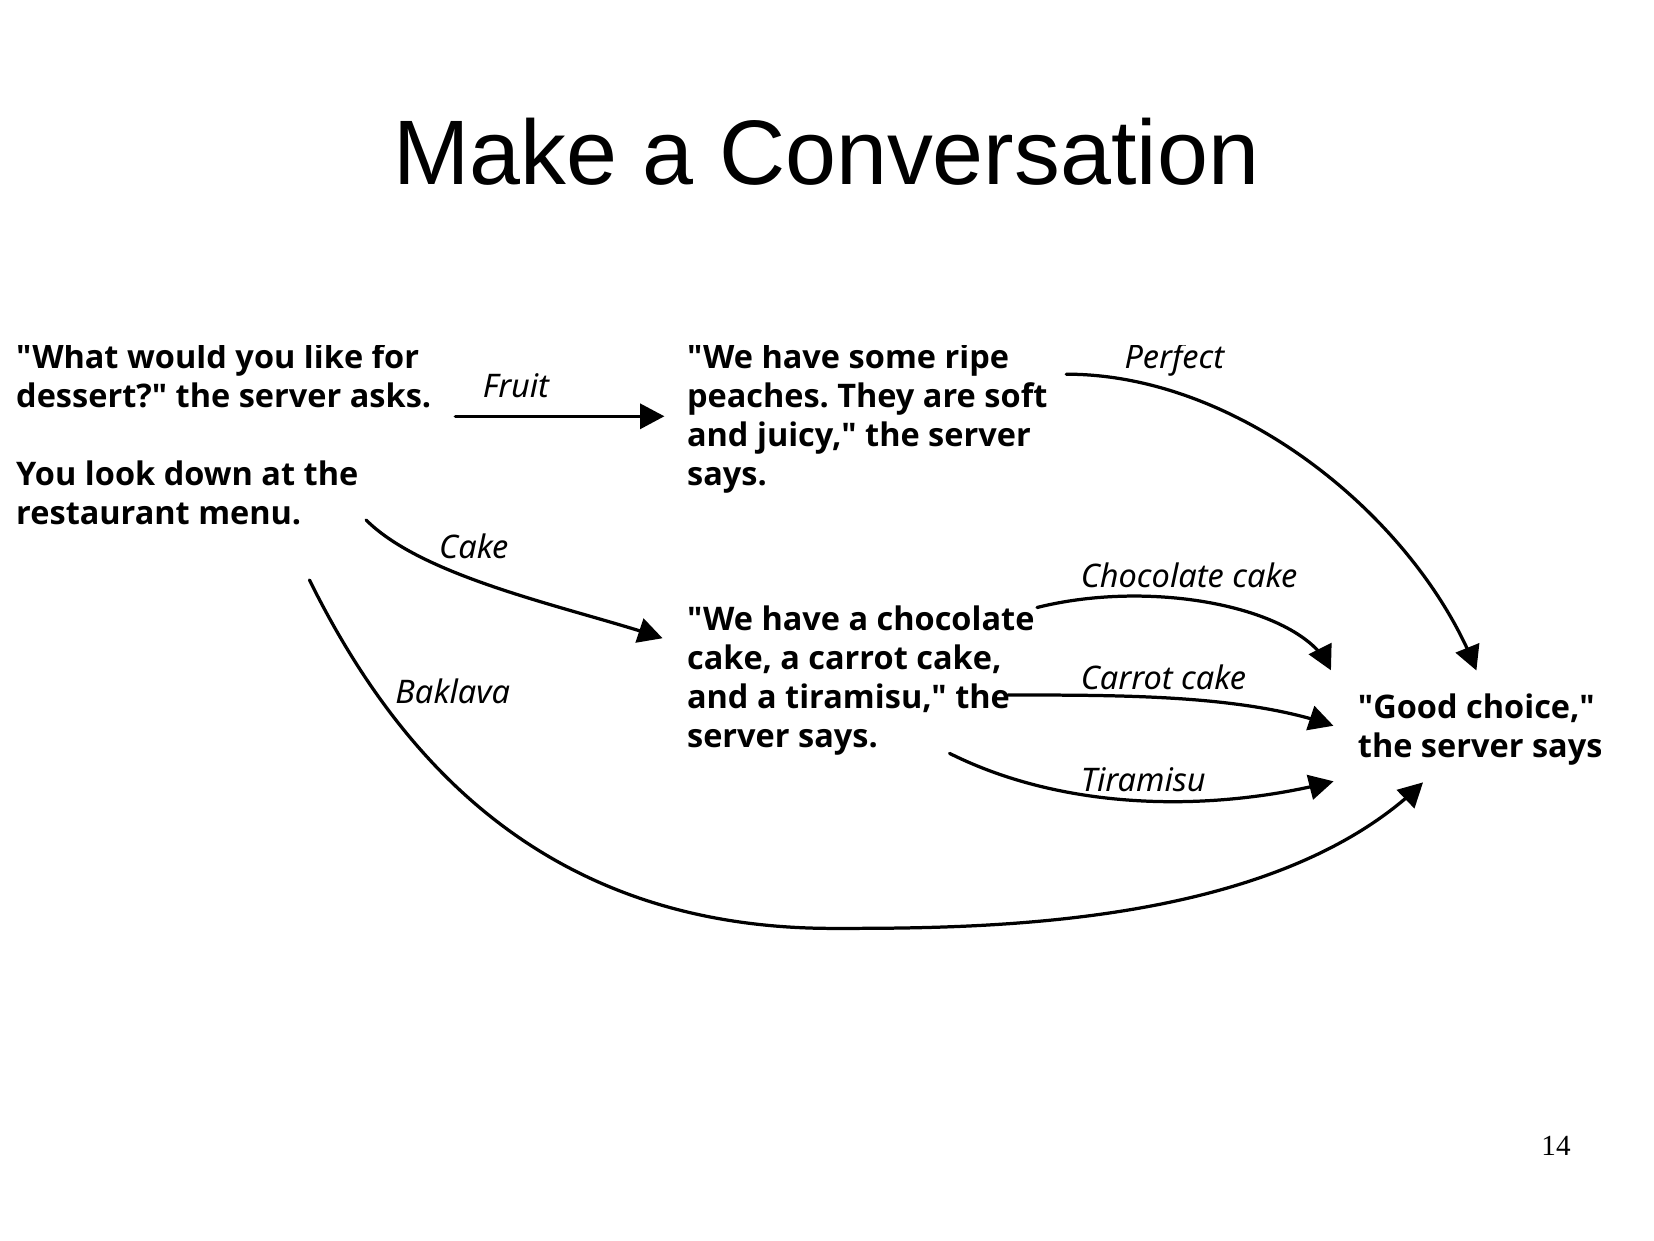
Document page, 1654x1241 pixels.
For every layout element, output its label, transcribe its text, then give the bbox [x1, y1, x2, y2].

picture [16, 345, 1601, 931]
title Make a Conversation [82, 49, 1571, 257]
